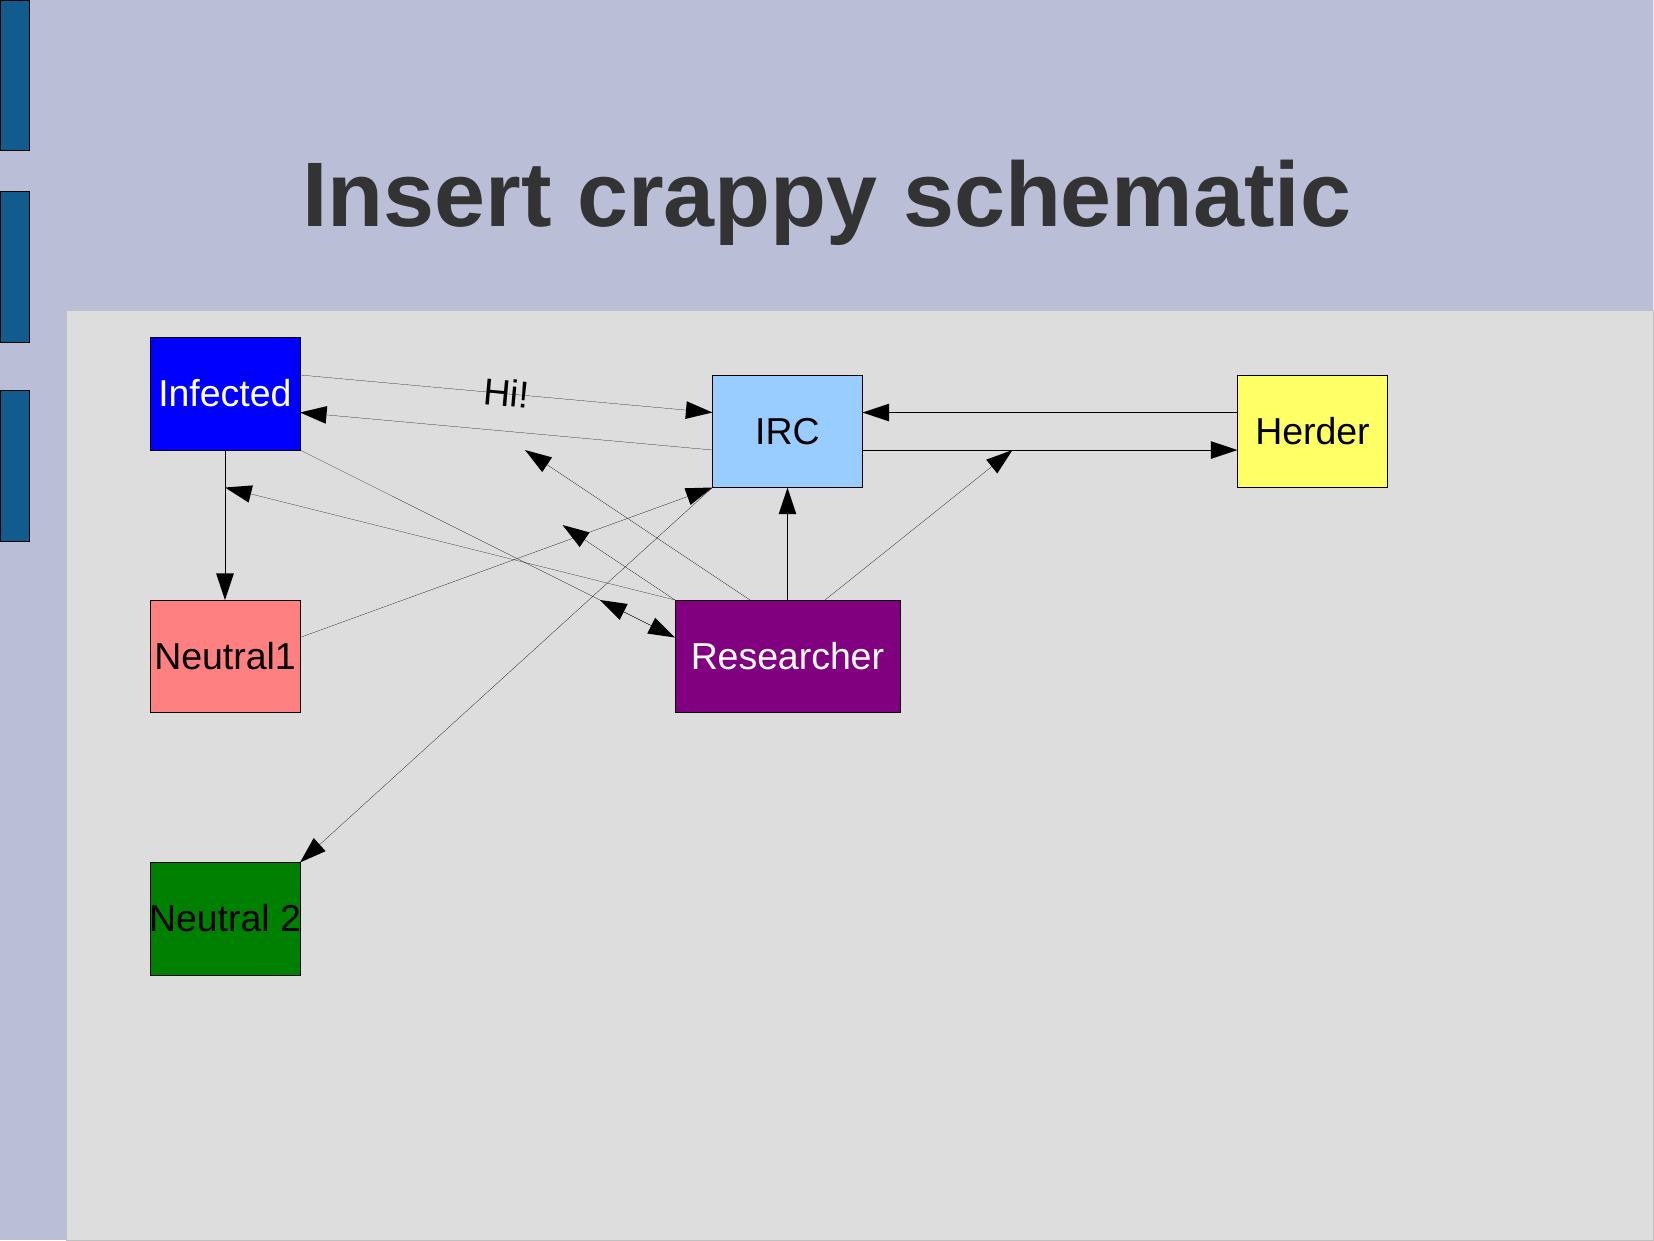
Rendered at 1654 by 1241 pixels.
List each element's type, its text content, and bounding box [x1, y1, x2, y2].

text_box Infected [150, 337, 301, 451]
text_box Herder [1237, 375, 1388, 488]
text_box Neutral1 [150, 600, 301, 713]
text_box Researcher [675, 600, 901, 713]
text_box Neutral 2 [150, 862, 301, 976]
title Insert crappy schematic [121, 98, 1534, 291]
text_box IRC [712, 375, 863, 488]
